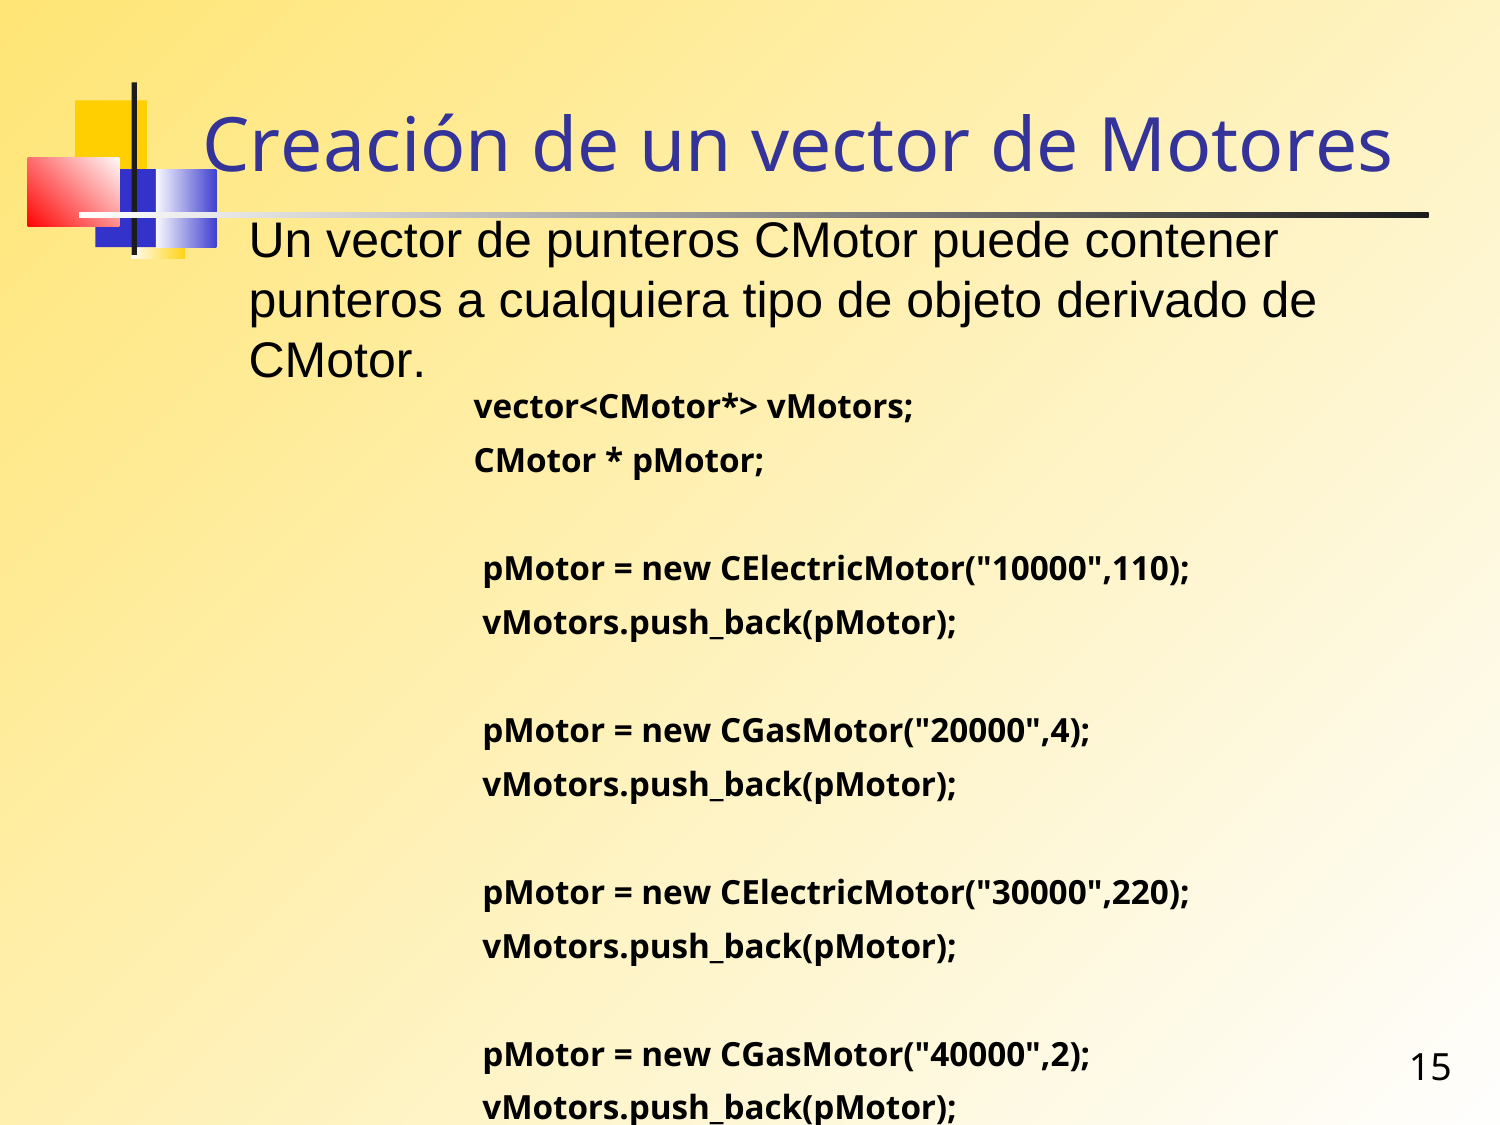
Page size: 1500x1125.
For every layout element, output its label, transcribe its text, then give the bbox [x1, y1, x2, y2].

list vector<CMotor*> vMotors; CMotor * pMotor; pMotor = new CElectricMotor("10000",110); vMotors.push_back(pMotor); pMotor = new CGasMotor("20000",4); vMotors.push_back(pMotor); pMotor = new CElectricMotor("30000",220); vMotors.push_back(pMotor); pMotor = new CGasMotor("40000",2); vMotors.push_back(pMotor); [450, 374, 1363, 1063]
title Creación de un vector de Motores [187, 37, 1466, 201]
text_box Un vector de punteros CMotor puede contener punteros a cualquiera tipo de objeto derivado de CMotor. [225, 201, 1413, 396]
